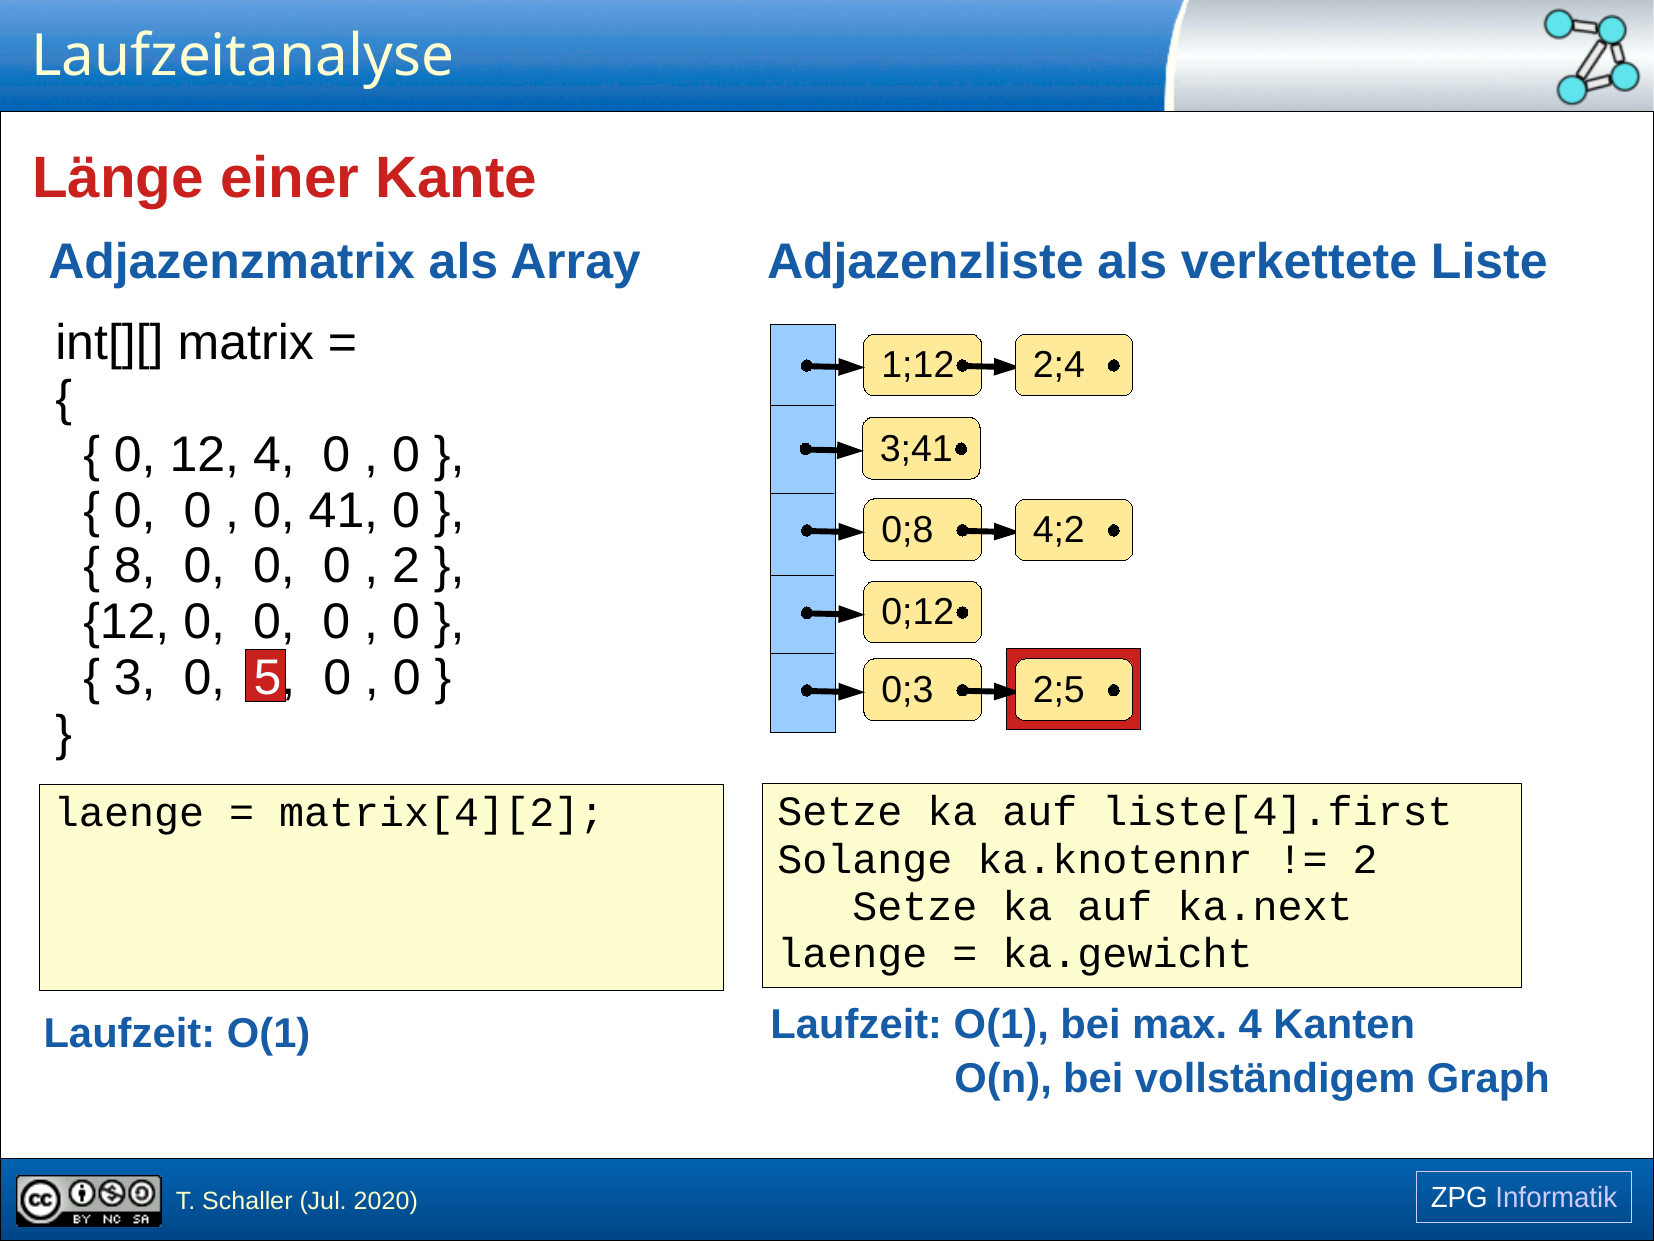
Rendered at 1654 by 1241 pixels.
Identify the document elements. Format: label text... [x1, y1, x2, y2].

text_box 0;12 [863, 581, 982, 643]
text_box laenge = matrix[4][2]; [39, 784, 724, 991]
text_box 0;3 [863, 658, 982, 721]
text_box 2;5 [1015, 658, 1133, 721]
text_box 4;2 [1015, 499, 1133, 561]
text_box Laufzeit: O(1), bei max. 4 Kanten O(n), bei vollständigem Graph [770, 1000, 1565, 1105]
text_box Adjazenzmatrix als Array [48, 233, 694, 301]
text_box 0;8 [863, 498, 982, 561]
picture [16, 1175, 162, 1227]
text_box Adjazenzliste als verkettete Liste [767, 233, 1549, 301]
text_box [956, 684, 968, 696]
text_box [956, 606, 968, 619]
picture [0, 0, 1654, 111]
text_box [770, 324, 836, 733]
title Laufzeitanalyse [31, 14, 1151, 92]
text_box 3;41 [862, 417, 981, 480]
text_box 2;4 [1015, 334, 1133, 396]
text_box Laufzeit: O(1) [43, 1002, 690, 1069]
text_box [956, 359, 968, 372]
text_box [955, 442, 967, 455]
text_box 1;12 [863, 334, 982, 396]
text_box Setze ka auf liste[4].first Solange ka.knotennr != 2 Setze ka auf ka.next laenge = ka.gewicht [762, 783, 1522, 988]
text_box int[][] matrix = { { 0, 12, 4, 0 , 0 }, { 0, 0 , 0, 41, 0 }, { 8, 0, 0, 0 , 2 }, {12, 0, 0, 0 , 0 }, { 3, 0, 5, 0 , 0 } } [40, 307, 558, 768]
text_box [1006, 648, 1141, 730]
text_box [1108, 524, 1120, 537]
text_box Länge einer Kante [32, 145, 901, 212]
text_box [1108, 359, 1120, 372]
text_box [1108, 684, 1120, 696]
text_box [956, 524, 968, 537]
